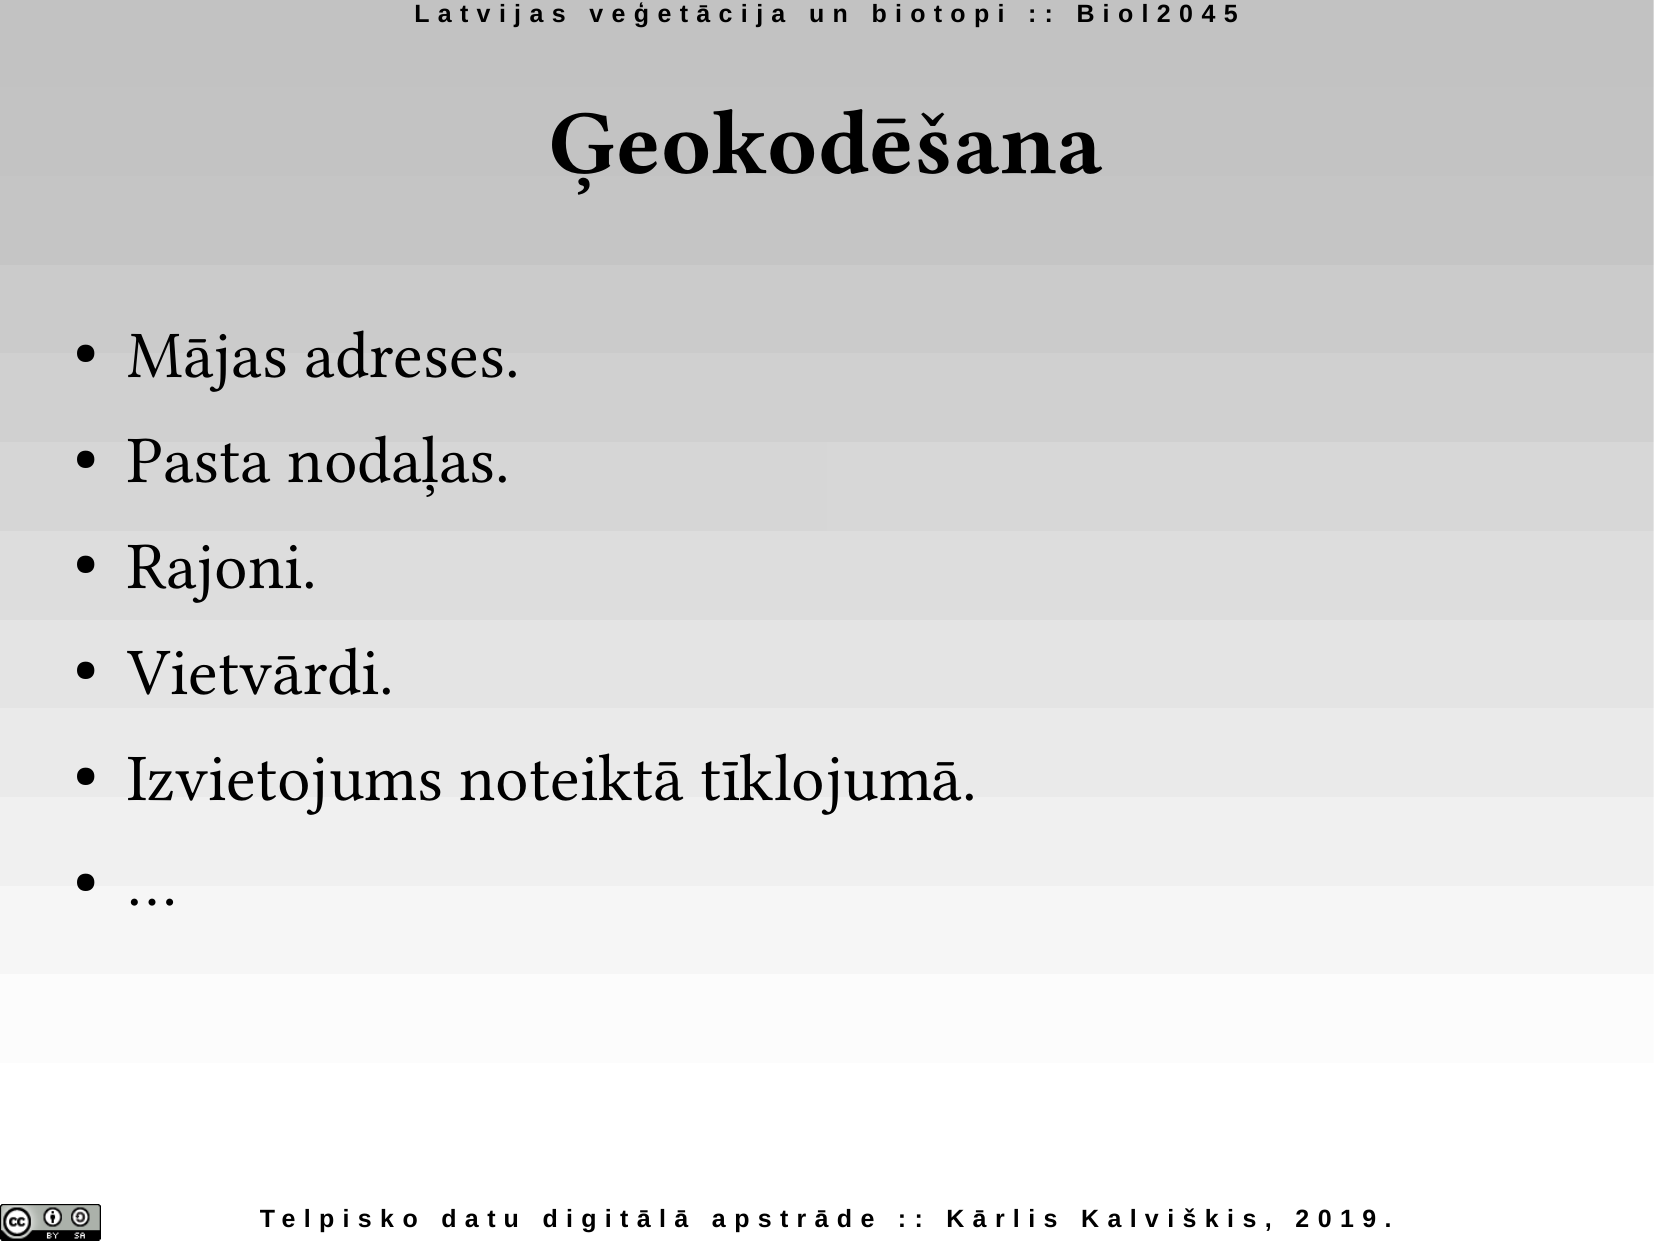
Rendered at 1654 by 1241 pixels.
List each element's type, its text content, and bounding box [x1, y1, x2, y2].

list Mājas adreses. Pasta nodaļas. Rajoni. Vietvārdi. Izvietojums noteiktā tīklojumā. ... [56, 317, 1600, 1175]
picture [0, 287, 1654, 1241]
title Ģeokodēšana [0, 1, 1654, 287]
